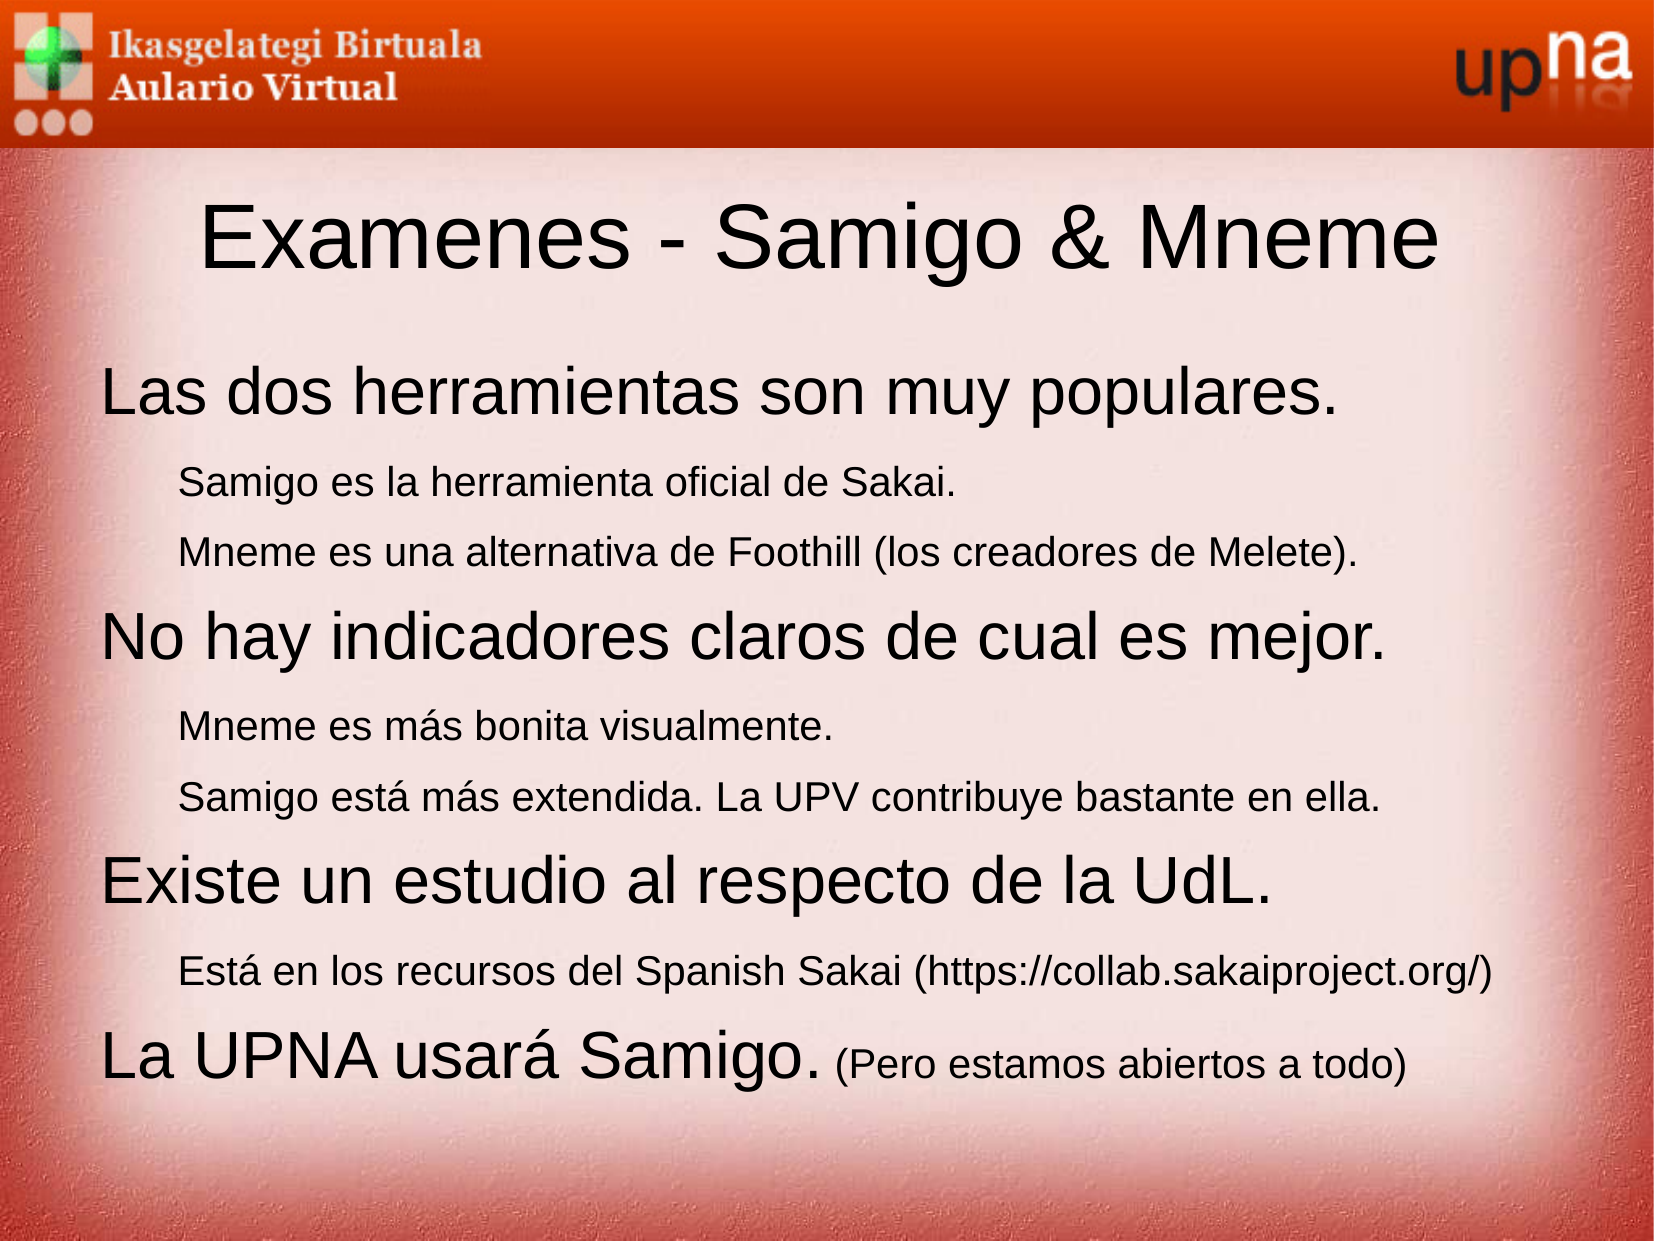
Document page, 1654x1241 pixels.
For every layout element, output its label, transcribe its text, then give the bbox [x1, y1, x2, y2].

picture [0, 0, 1654, 1241]
list Las dos herramientas son muy populares. Samigo es la herramienta oficial de Sakai. Mneme es una alternativa de Foothill (los creadores de Melete). No hay indicadores claros de cual es mejor. Mneme es más bonita visualmente. Samigo está más extendida. La UPV contribuye bastante en ella. Existe un estudio al respecto de la UdL. Está en los recursos del Spanish Sakai (https://collab.sakaiproject.org/) La UPNA usará Samigo. (Pero estamos abiertos a todo) [83, 354, 1572, 1095]
title Examenes - Samigo & Mneme [77, 147, 1566, 325]
